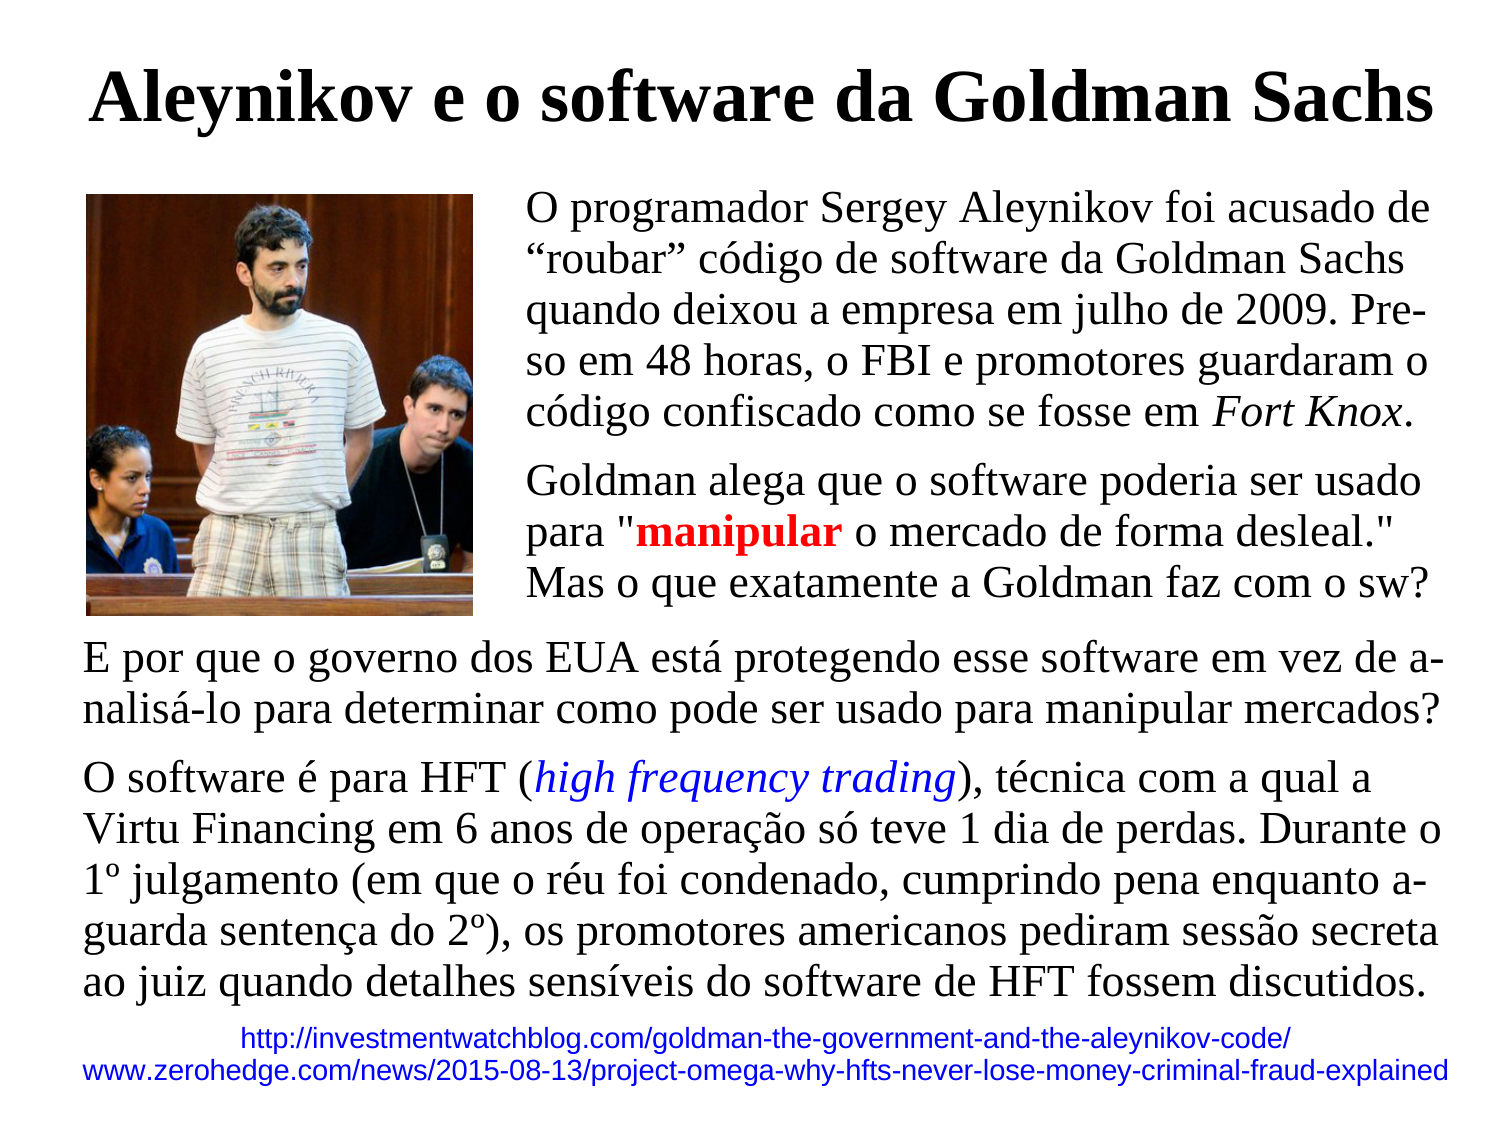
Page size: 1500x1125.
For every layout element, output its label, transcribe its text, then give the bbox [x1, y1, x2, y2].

text_box http://investmentwatchblog.com/goldman-the-government-and-the-aleynikov-code/ www.zerohedge.com/news/2015-08-13/project-omega-why-hfts-never-lose-money-criminal-fraud-explained [82, 1021, 1477, 1096]
text_box E por que o governo dos EUA está protegendo esse software em vez de a- nalisá-lo para determinar como pode ser usado para manipular mercados? O software é para HFT (high frequency trading), técnica com a qual a Virtu Financing em 6 anos de operação só teve 1 dia de perdas. Durante o 1º julgamento (em que o réu foi condenado, cumprindo pena enquanto a- guarda sentença do 2º), os promotores americanos pediram sessão secreta ao juiz quando detalhes sensíveis do software de HFT fossem discutidos. [82, 631, 1456, 1007]
title Aleynikov e o software da Goldman Sachs [70, 21, 1453, 172]
text_box O programador Sergey Aleynikov foi acusado de “roubar” código de software da Goldman Sachs quando deixou a empresa em julho de 2009. Pre- so em 48 horas, o FBI e promotores guardaram o código confiscado como se fosse em Fort Knox. Goldman alega que o software poderia ser usado para "manipular o mercado de forma desleal." Mas o que exatamente a Goldman faz com o sw? [525, 181, 1444, 615]
picture [86, 194, 473, 616]
